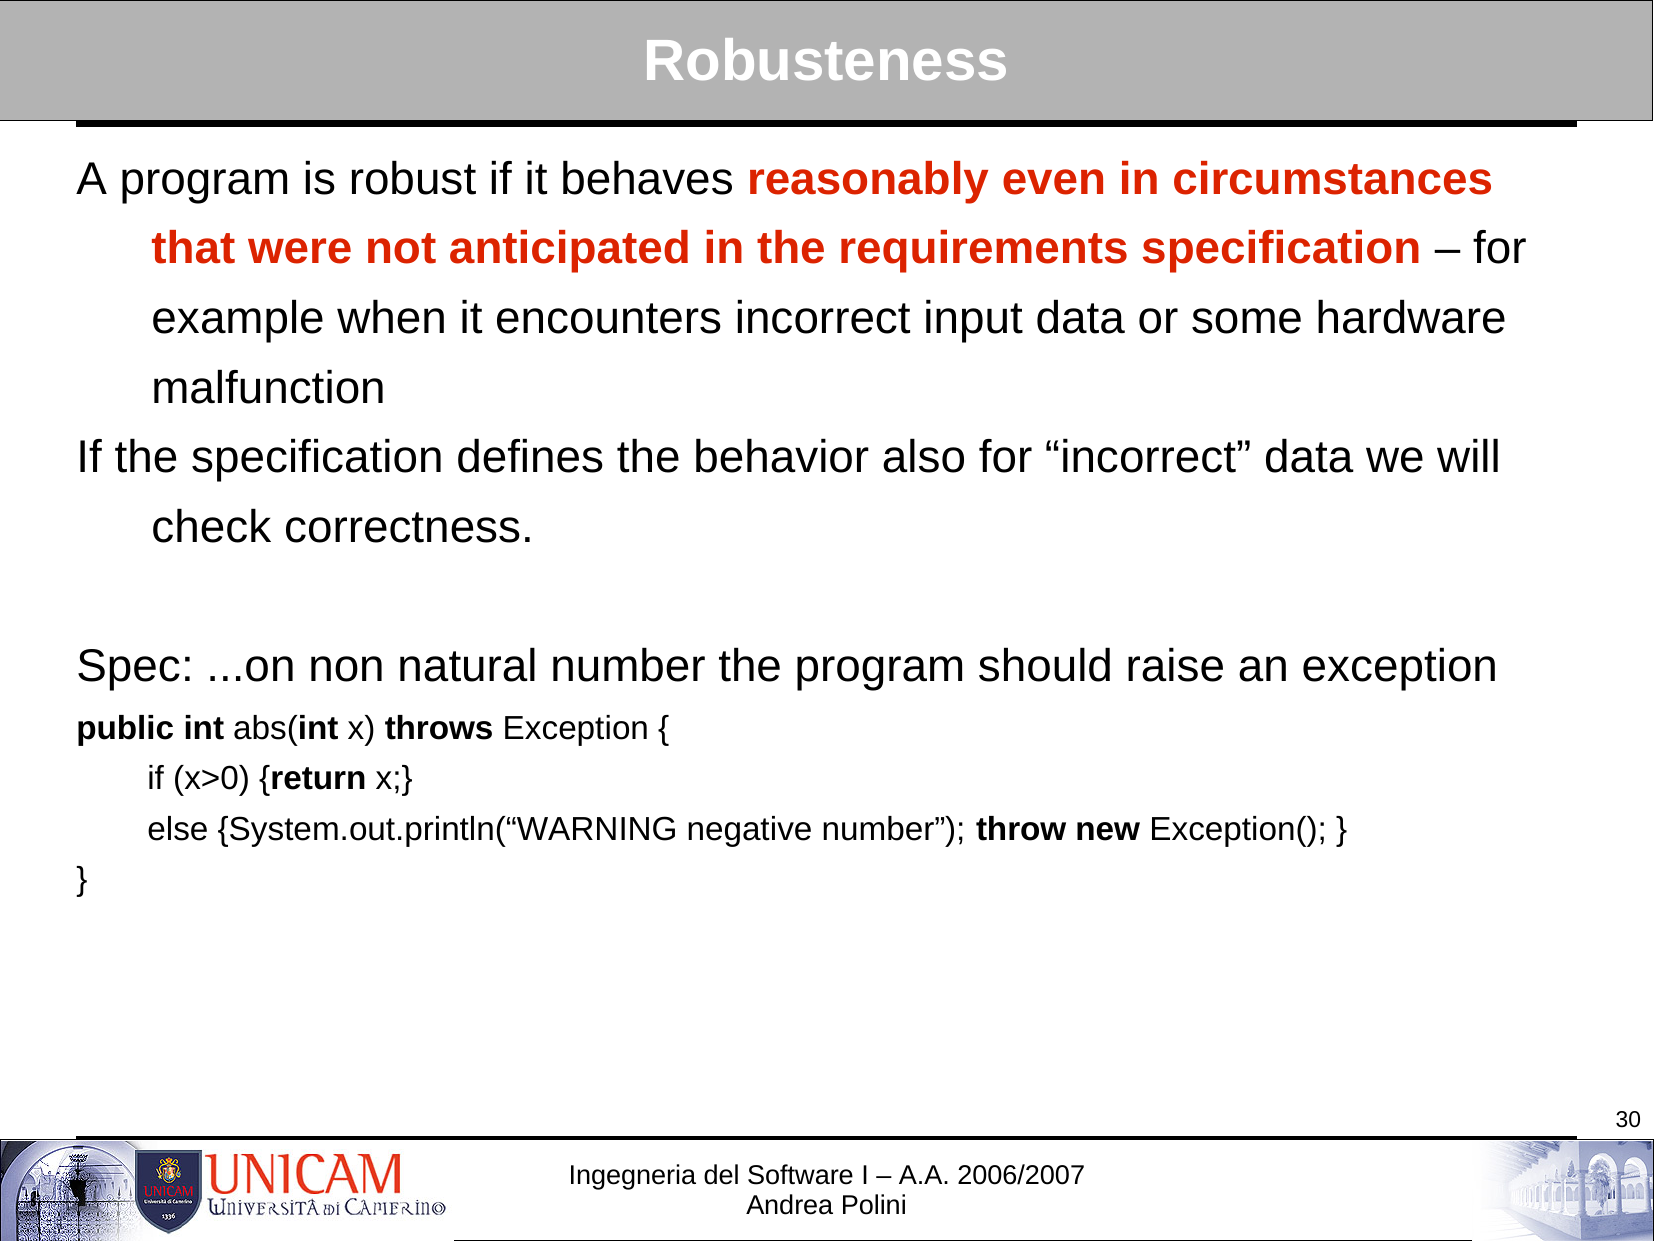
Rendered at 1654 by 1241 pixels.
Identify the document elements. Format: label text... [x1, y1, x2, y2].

title Robusteness [0, 0, 1653, 121]
picture [1472, 1141, 1653, 1241]
picture [0, 1141, 454, 1241]
list A program is robust if it behaves reasonably even in circumstances that were not anticipated in the requirements specification – for example when it encounters incorrect input data or some hardware malfunction If the specification defines the behavior also for “incorrect” data we will check correctness. Spec: ...on non natural number the program should raise an exception public int abs(int x) throws Exception { if (x>0) {return x;} else {System.out.println(“WARNING negative number”); throw new Exception(); } } [76, 152, 1577, 1100]
